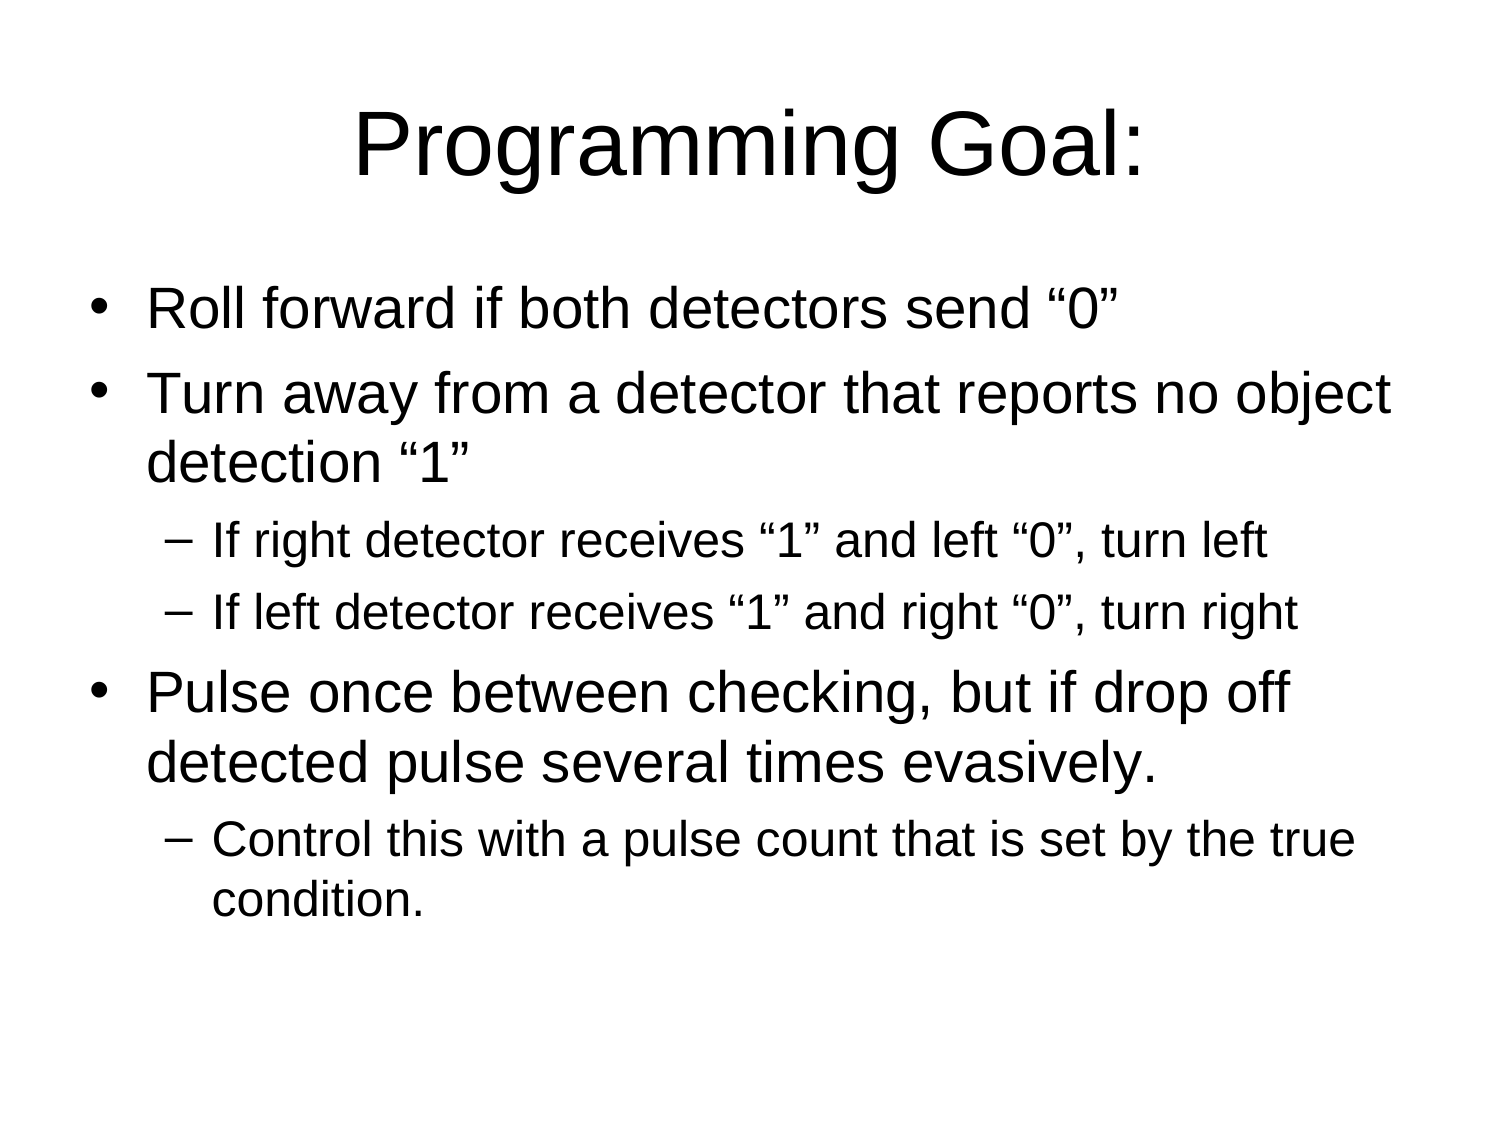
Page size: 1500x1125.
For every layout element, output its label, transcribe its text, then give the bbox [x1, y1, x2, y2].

list Roll forward if both detectors send “0” Turn away from a detector that reports no object detection “1” If right detector receives “1” and left “0”, turn left If left detector receives “1” and right “0”, turn right Pulse once between checking, but if drop off detected pulse several times evasively. Control this with a pulse count that is set by the true condition. [75, 262, 1426, 1006]
title Programming Goal: [75, 45, 1426, 233]
